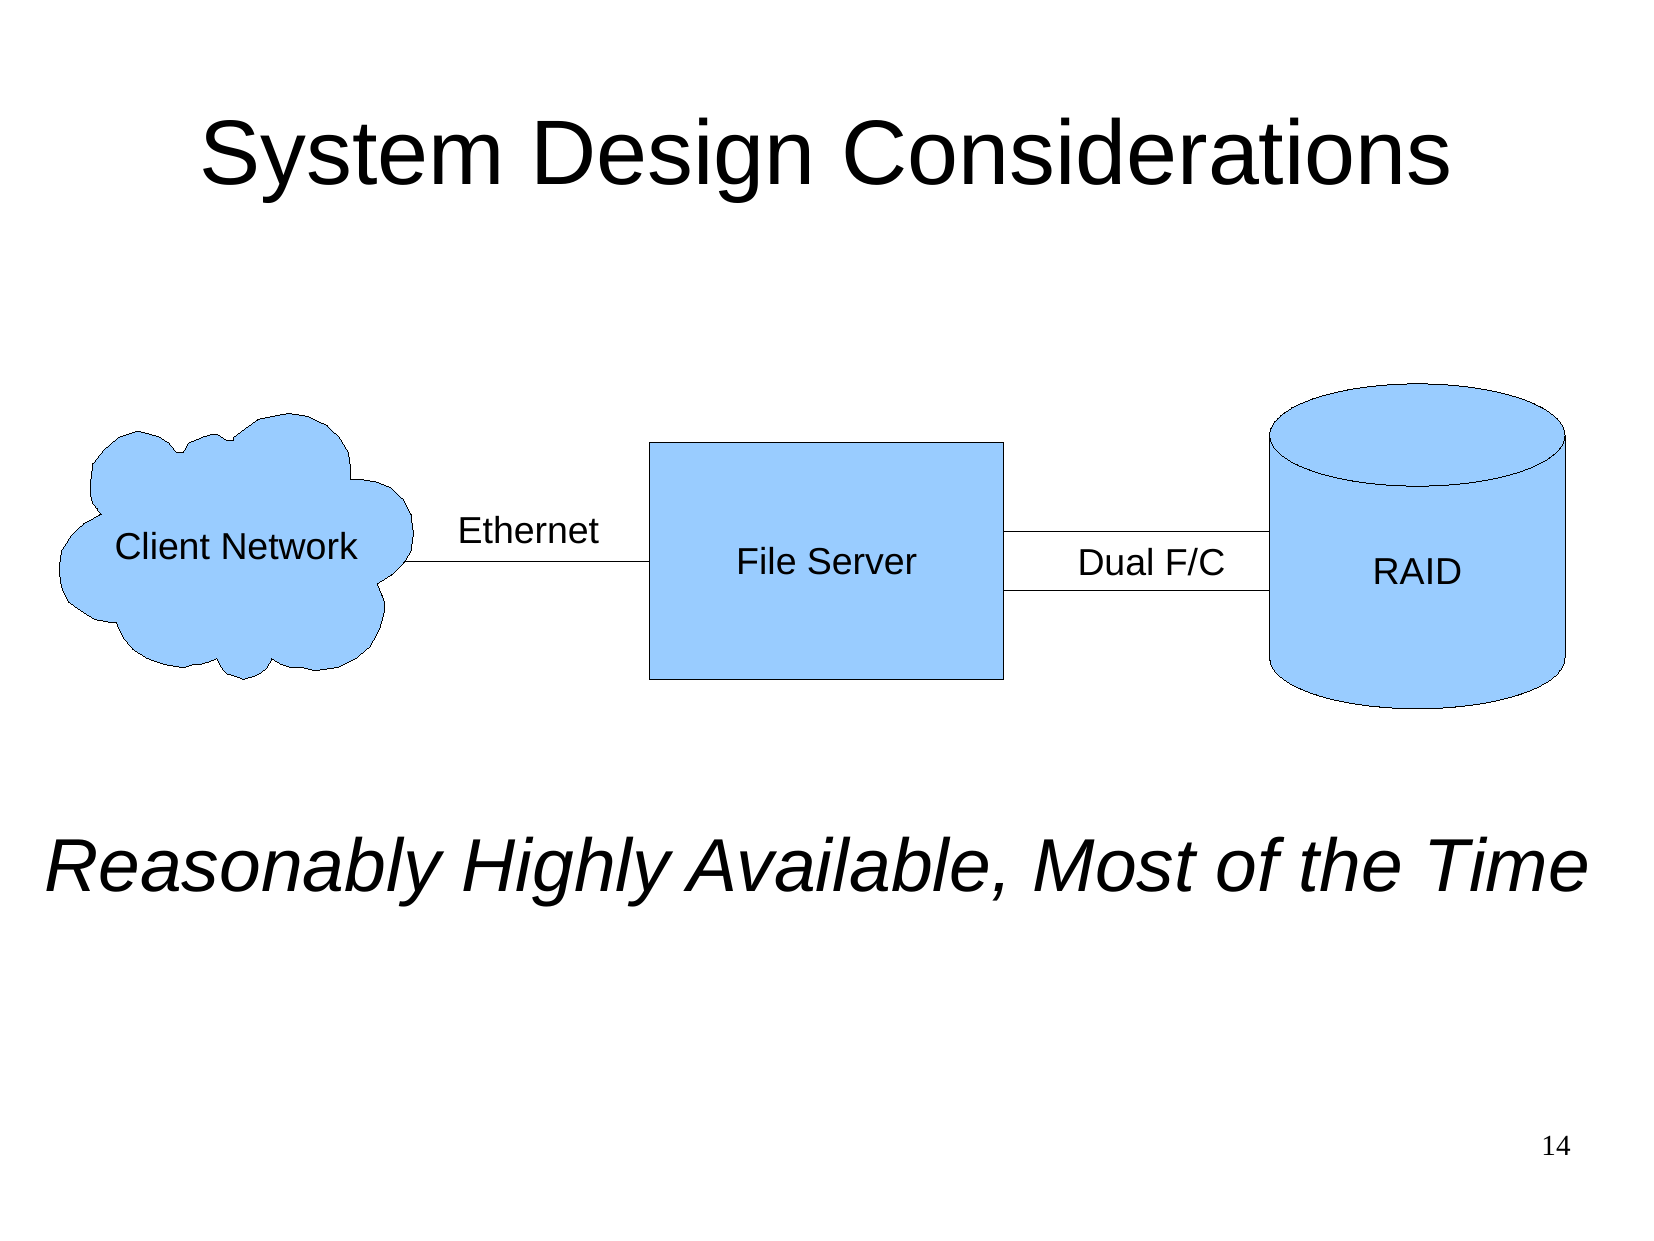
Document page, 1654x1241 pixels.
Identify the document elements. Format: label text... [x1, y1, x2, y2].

text_box Dual F/C [1062, 533, 1241, 591]
title System Design Considerations [82, 49, 1571, 257]
text_box File Server [649, 442, 1004, 680]
text_box RAID [1269, 383, 1566, 709]
text_box Client Network [59, 413, 414, 680]
text_box Reasonably Highly Available, Most of the Time [29, 816, 1606, 916]
text_box Ethernet [442, 501, 615, 559]
